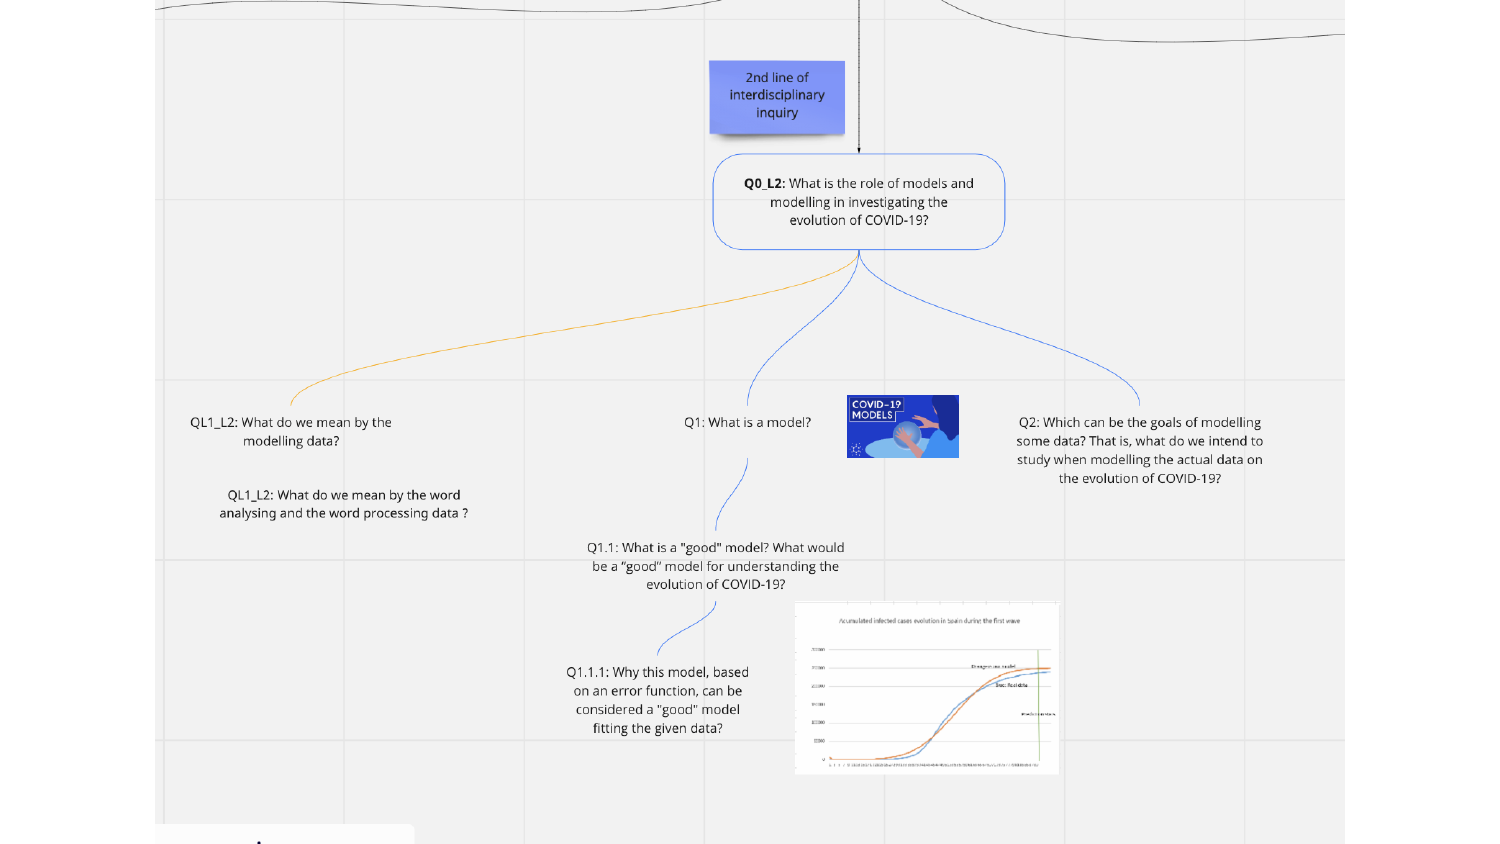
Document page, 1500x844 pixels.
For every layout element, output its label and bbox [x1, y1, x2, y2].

picture [155, 0, 1345, 844]
